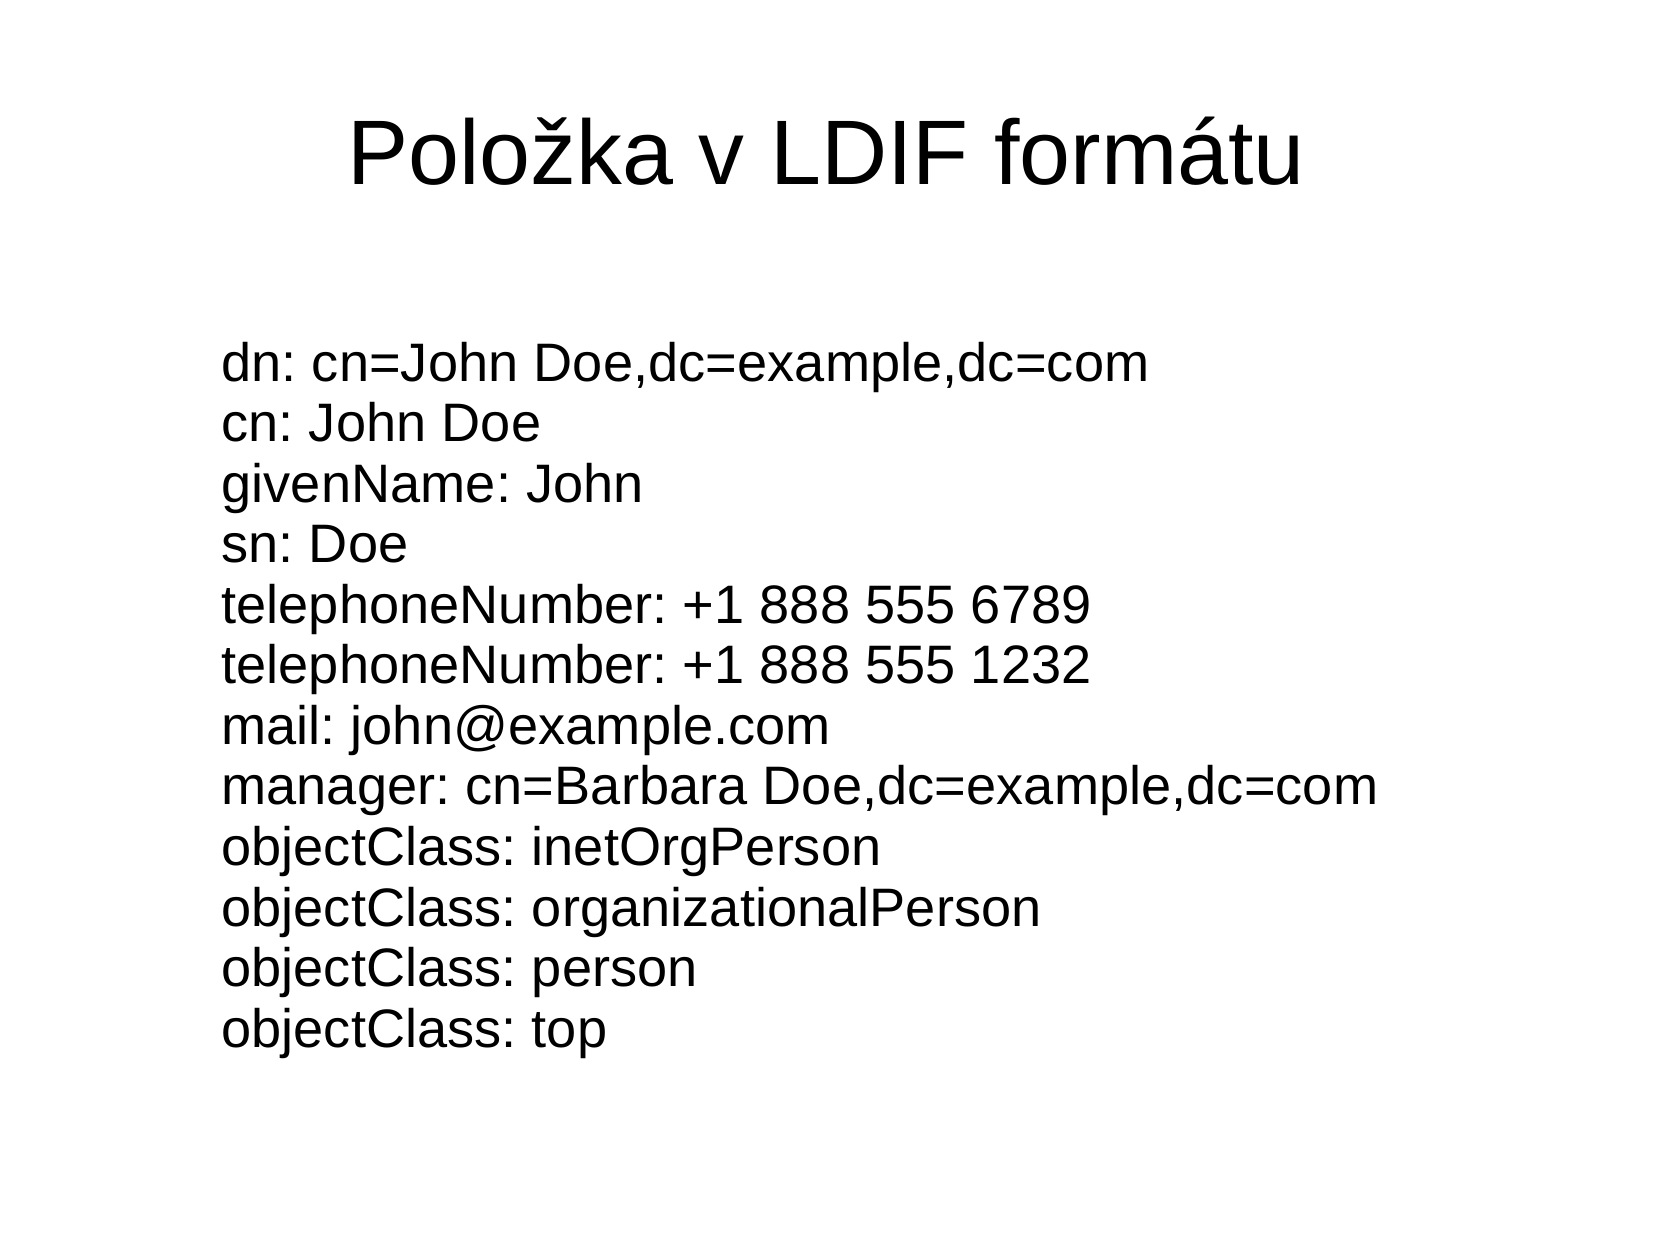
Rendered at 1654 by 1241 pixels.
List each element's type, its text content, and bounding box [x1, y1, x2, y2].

text_box dn: cn=John Doe,dc=example,dc=com cn: John Doe givenName: John sn: Doe telephoneNumber: +1 888 555 6789 telephoneNumber: +1 888 555 1232 mail: john@example.com manager: cn=Barbara Doe,dc=example,dc=com objectClass: inetOrgPerson objectClass: organizationalPerson objectClass: person objectClass: top [206, 324, 1477, 1067]
title Položka v LDIF formátu [82, 49, 1571, 257]
